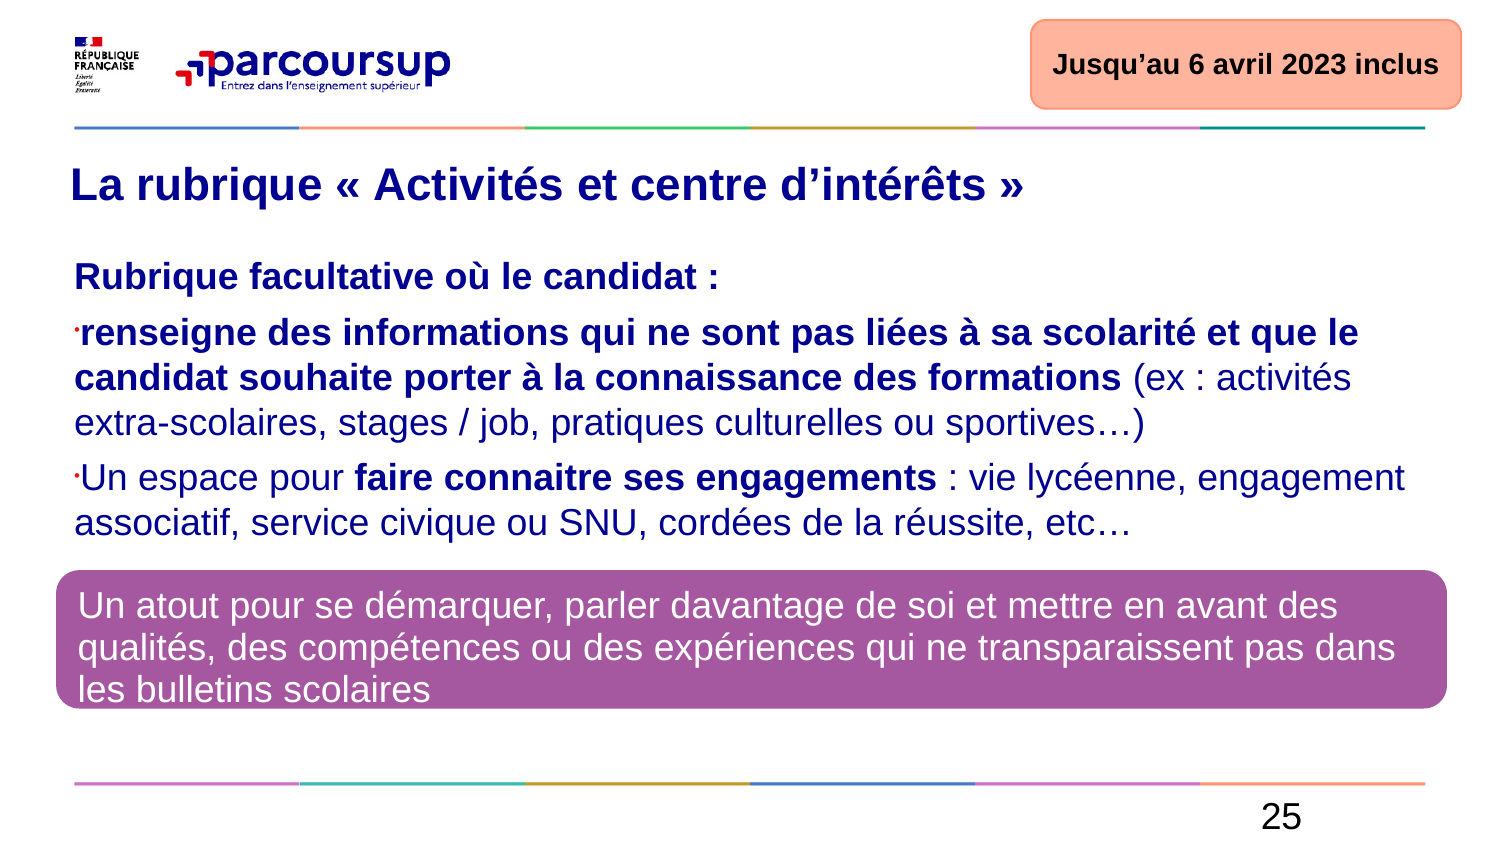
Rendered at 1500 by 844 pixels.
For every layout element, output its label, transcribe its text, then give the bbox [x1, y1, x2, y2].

text_box [1246, 784, 1438, 844]
text_box Jusqu’au 6 avril 2023 inclus [1031, 20, 1462, 109]
text_box Un atout pour se démarquer, parler davantage de soi et mettre en avant des qualités, des compétences ou des expériences qui ne transparaissent pas dans les bulletins scolaires [56, 570, 1447, 709]
title La rubrique « Activités et centre d’intérêts » [56, 154, 1438, 273]
list Rubrique facultative où le candidat : renseigne des informations qui ne sont pas liées à sa scolarité et que le candidat souhaite porter à la connaissance des formations (ex : activités extra-scolaires, stages / job, pratiques culturelles ou sportives…) Un espace pour faire connaitre ses engagements : vie lycéenne, engagement associatif, service civique ou SNU, cordées de la réussite, etc… [59, 244, 1442, 580]
